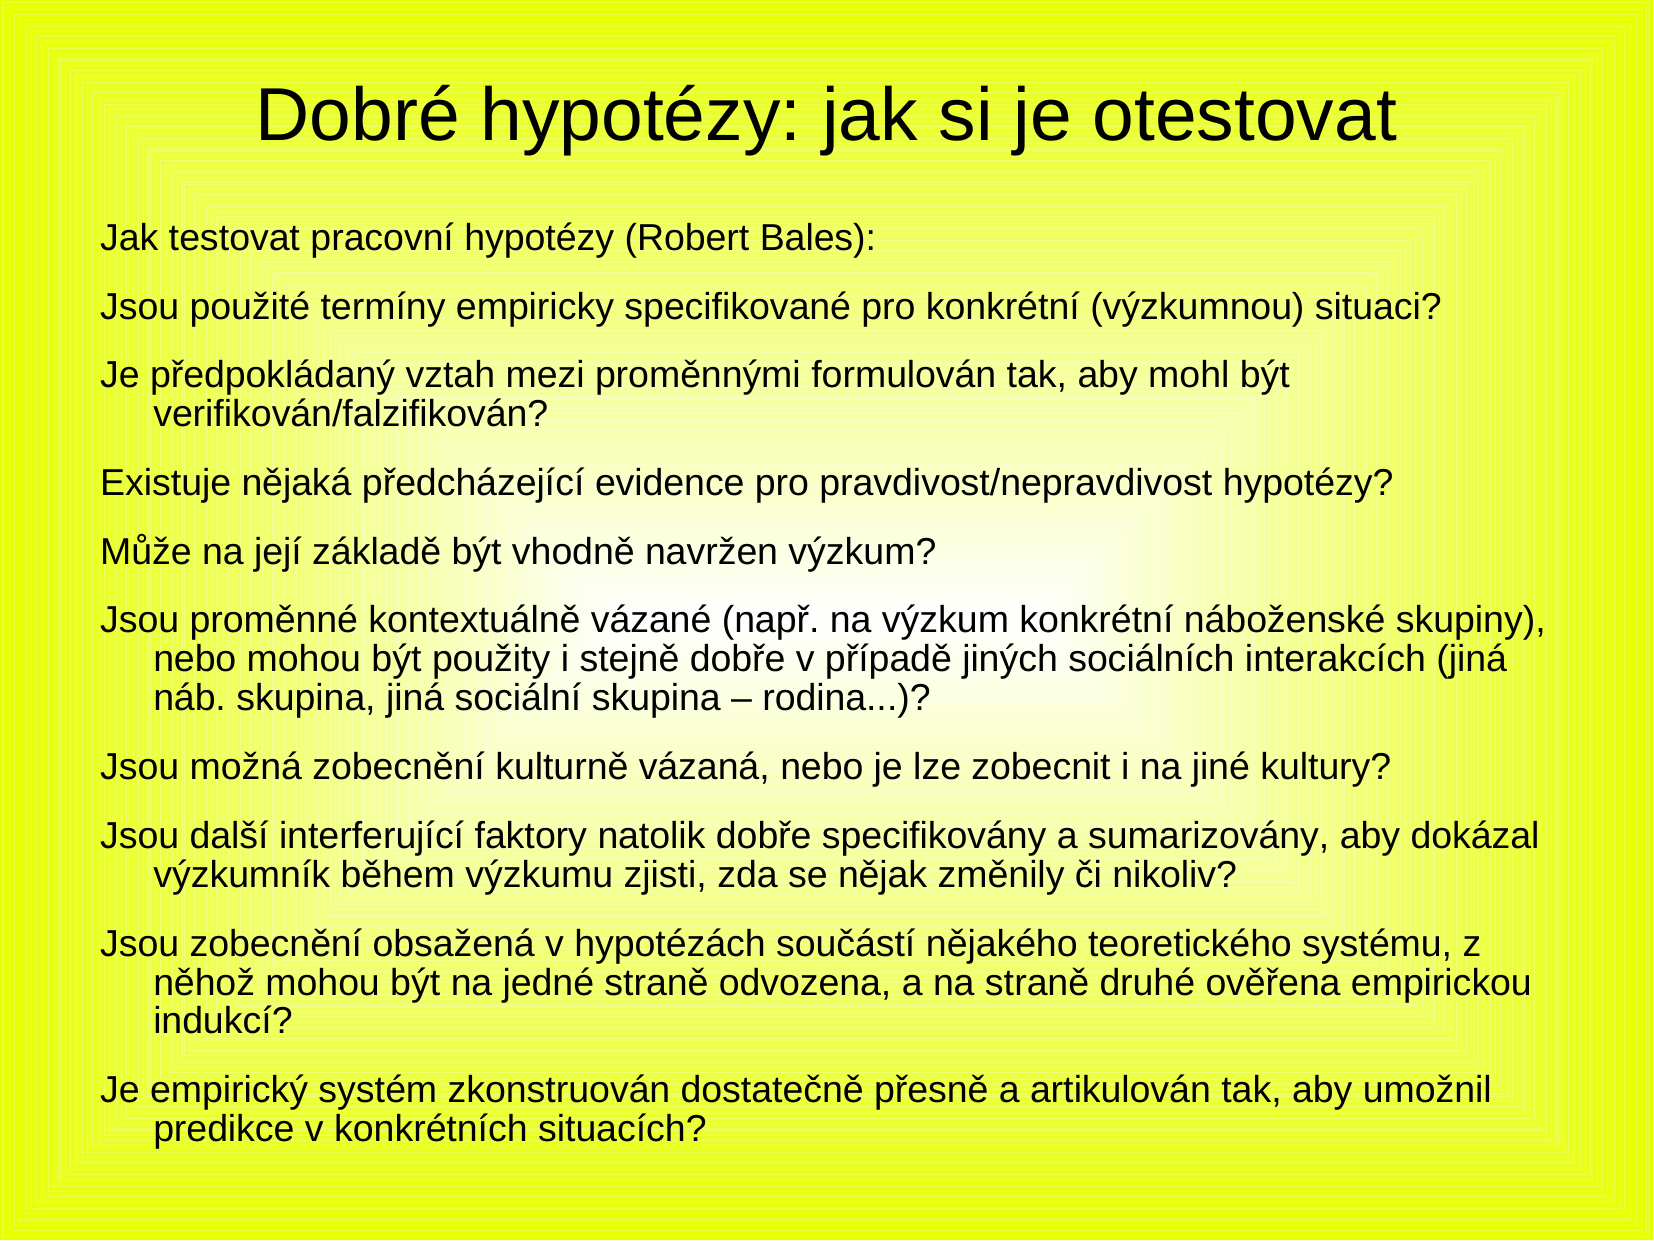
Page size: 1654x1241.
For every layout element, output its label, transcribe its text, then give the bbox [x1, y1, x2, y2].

title Dobré hypotézy: jak si je otestovat [82, 21, 1571, 214]
list Jak testovat pracovní hypotézy (Robert Bales): Jsou použité termíny empiricky specifikované pro konkrétní (výzkumnou) situaci? Je předpokládaný vztah mezi proměnnými formulován tak, aby mohl být verifikován/falzifikován? Existuje nějaká předcházející evidence pro pravdivost/nepravdivost hypotézy? Může na její základě být vhodně navržen výzkum? Jsou proměnné kontextuálně vázané (např. na výzkum konkrétní náboženské skupiny), nebo mohou být použity i stejně dobře v případě jiných sociálních interakcích (jiná náb. skupina, jiná sociální skupina – rodina...)? Jsou možná zobecnění kulturně vázaná, nebo je lze zobecnit i na jiné kultury? Jsou další interferující faktory natolik dobře specifikovány a sumarizovány, aby dokázal výzkumník během výzkumu zjisti, zda se nějak změnily či nikoliv? Jsou zobecnění obsažená v hypotézách součástí nějakého teoretického systému, z něhož mohou být na jedné straně odvozena, a na straně druhé ověřena empirickou indukcí? Je empirický systém zkonstruován dostatečně přesně a artikulován tak, aby umožnil predikce v konkrétních situacích? [82, 219, 1571, 1199]
